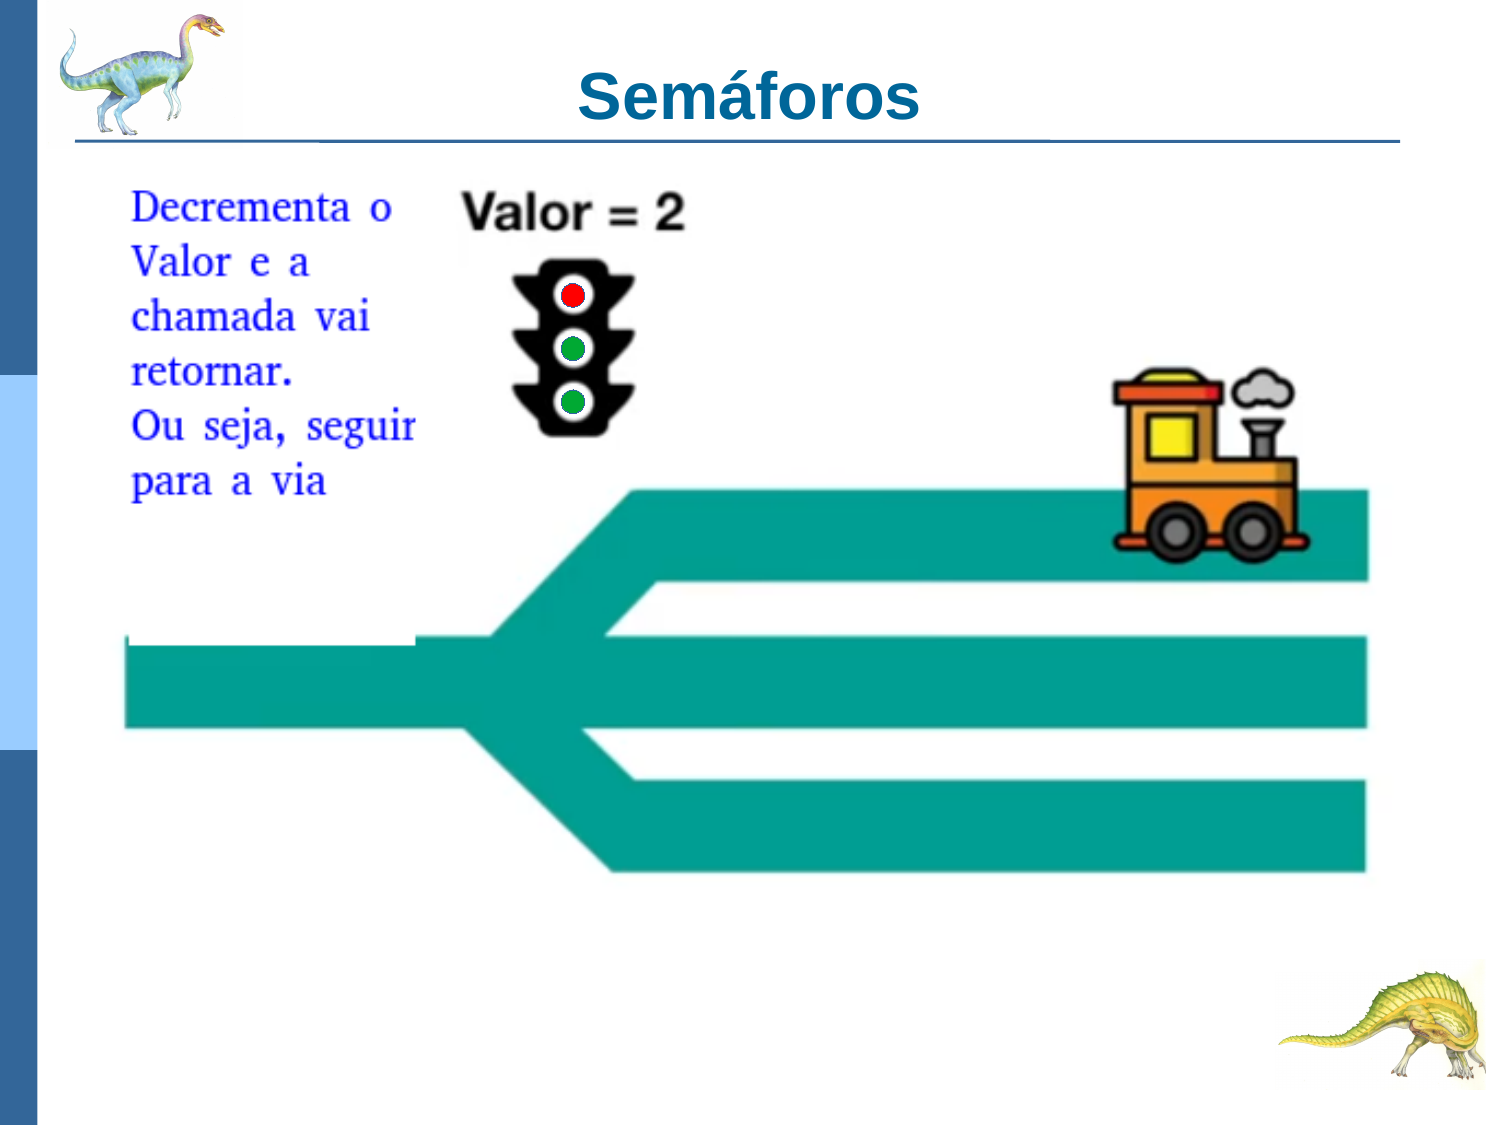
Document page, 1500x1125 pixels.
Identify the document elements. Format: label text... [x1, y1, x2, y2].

text_box Semáforos [75, 45, 1426, 141]
picture [101, 165, 1486, 1090]
picture [46, 0, 243, 149]
text_box [561, 283, 585, 308]
text_box [561, 389, 585, 414]
text_box [561, 336, 585, 361]
